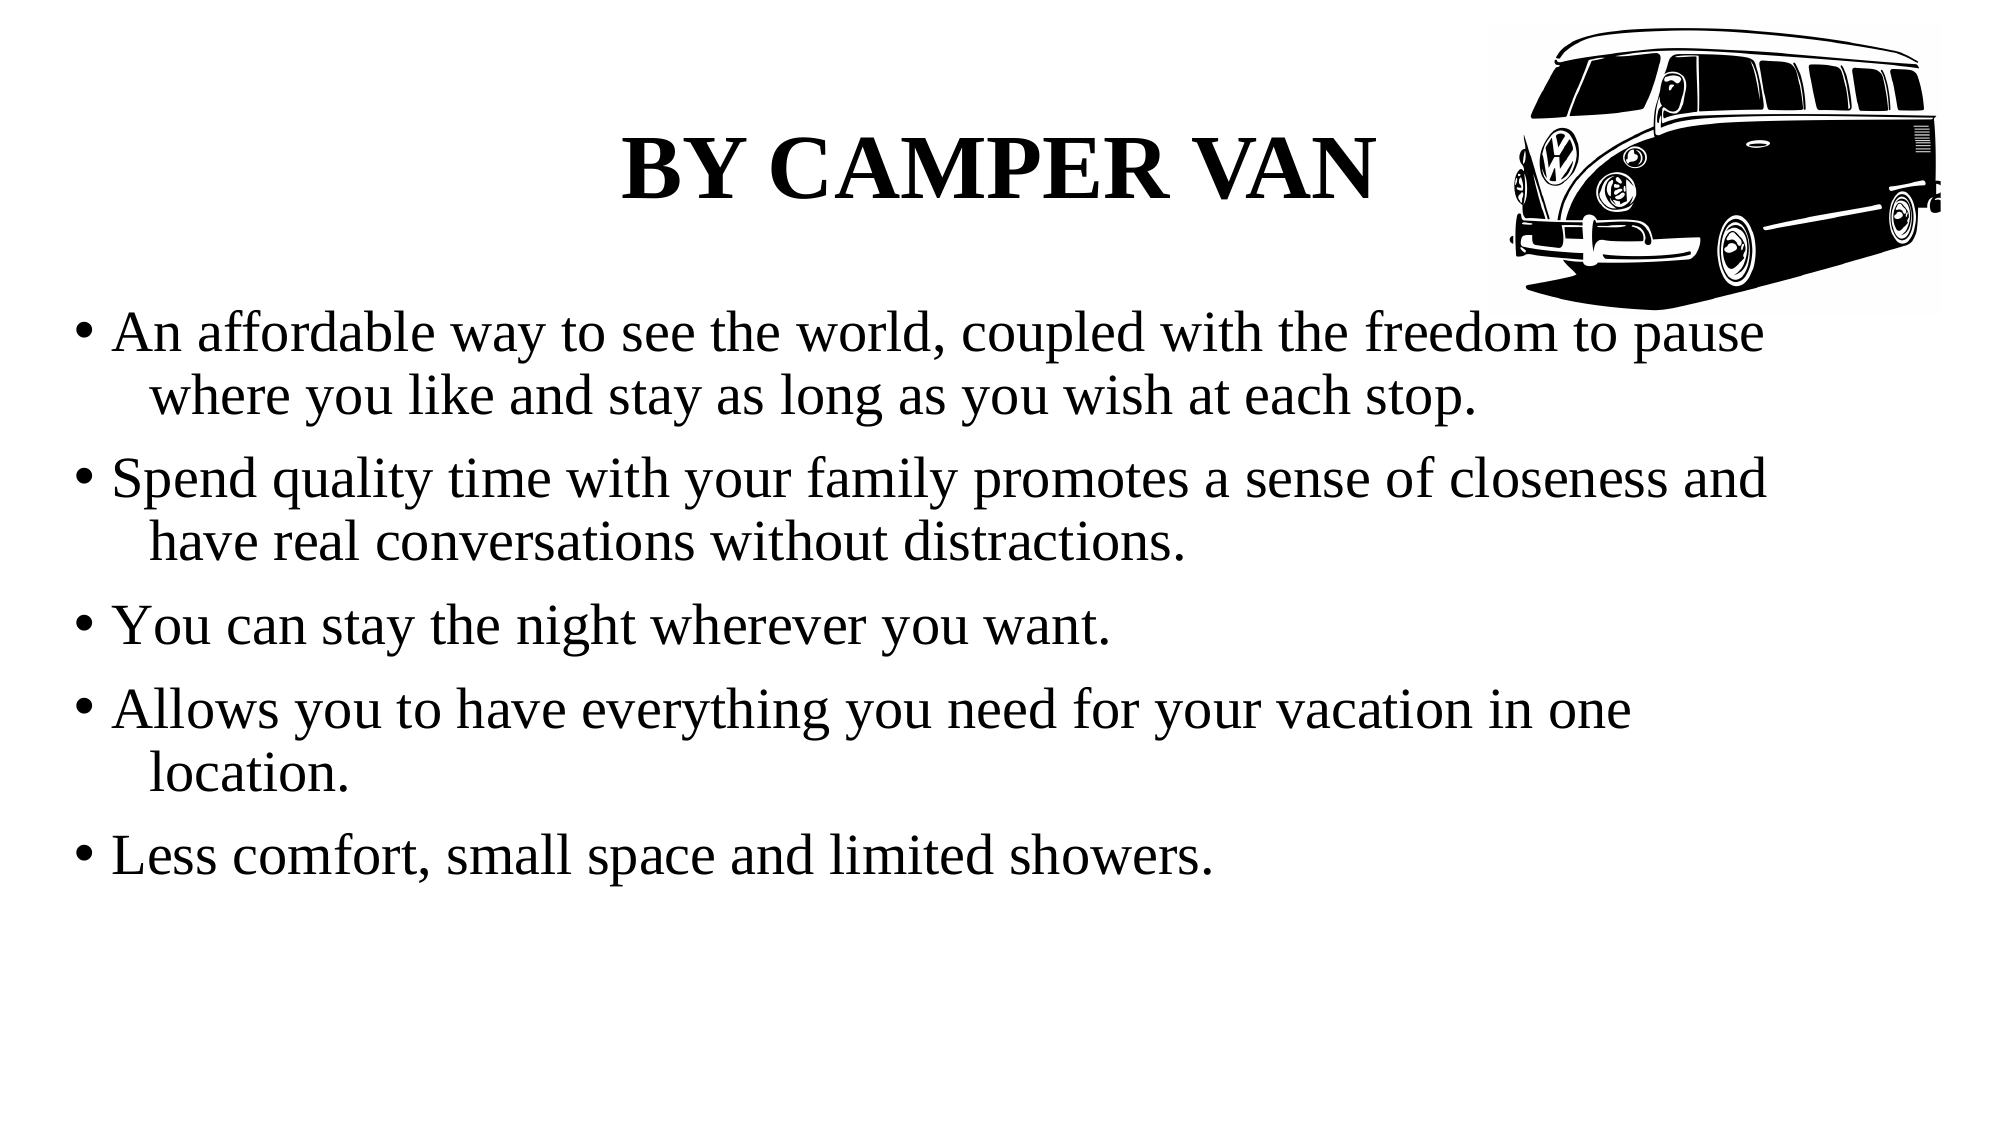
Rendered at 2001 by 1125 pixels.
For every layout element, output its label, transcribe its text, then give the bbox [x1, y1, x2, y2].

picture [1488, 22, 1941, 315]
title BY CAMPER VAN [137, 59, 1488, 278]
list An affordable way to see the world, coupled with the freedom to pause where you like and stay as long as you wish at each stop. Spend quality time with your family promotes a sense of closeness and have real conversations without distractions. You can stay the night wherever you want. Allows you to have everything you need for your vacation in one location. Less comfort, small space and limited showers. [59, 293, 1785, 1051]
